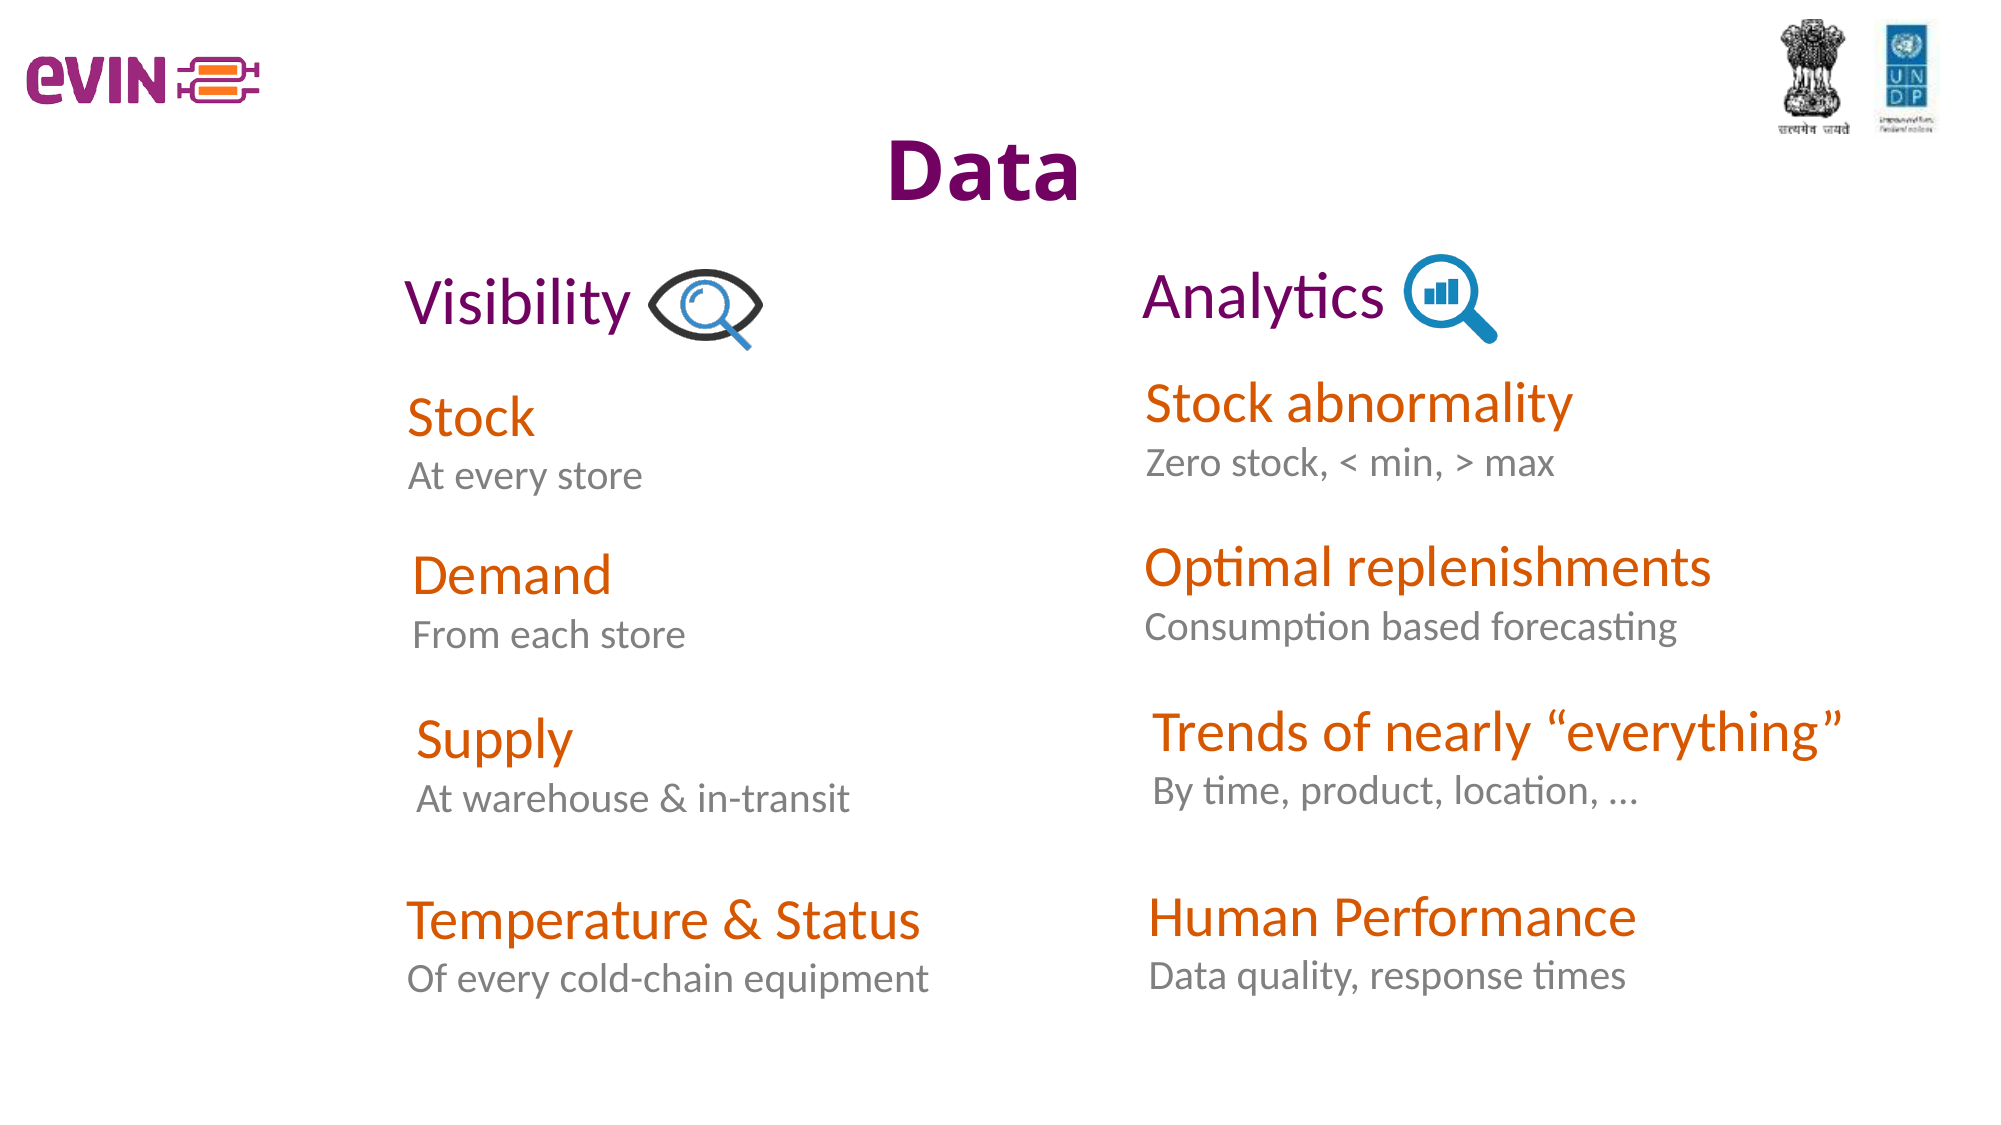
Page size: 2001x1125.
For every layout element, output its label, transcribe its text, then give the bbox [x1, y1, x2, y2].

text_box Human Performance Data quality, response times [1133, 870, 1654, 1006]
title Data [309, 73, 1659, 261]
picture [648, 269, 763, 351]
text_box Stock abnormality Zero stock, < min, > max [1131, 357, 1589, 492]
text_box Optimal replenishments Consumption based forecasting [1129, 521, 1728, 657]
text_box Visibility [389, 250, 647, 345]
picture [1874, 19, 1940, 139]
picture [1778, 19, 1850, 134]
text_box Demand From each store [397, 529, 702, 665]
text_box Stock At every store [393, 370, 659, 506]
text_box Supply At warehouse & in-transit [401, 693, 867, 829]
text_box Temperature & Status Of every cold-chain equipment [392, 873, 945, 1009]
text_box Analytics [1128, 244, 1396, 339]
picture [15, 44, 271, 113]
text_box Trends of nearly “everything” By time, product, location, … [1137, 685, 1861, 821]
picture [1396, 244, 1504, 352]
